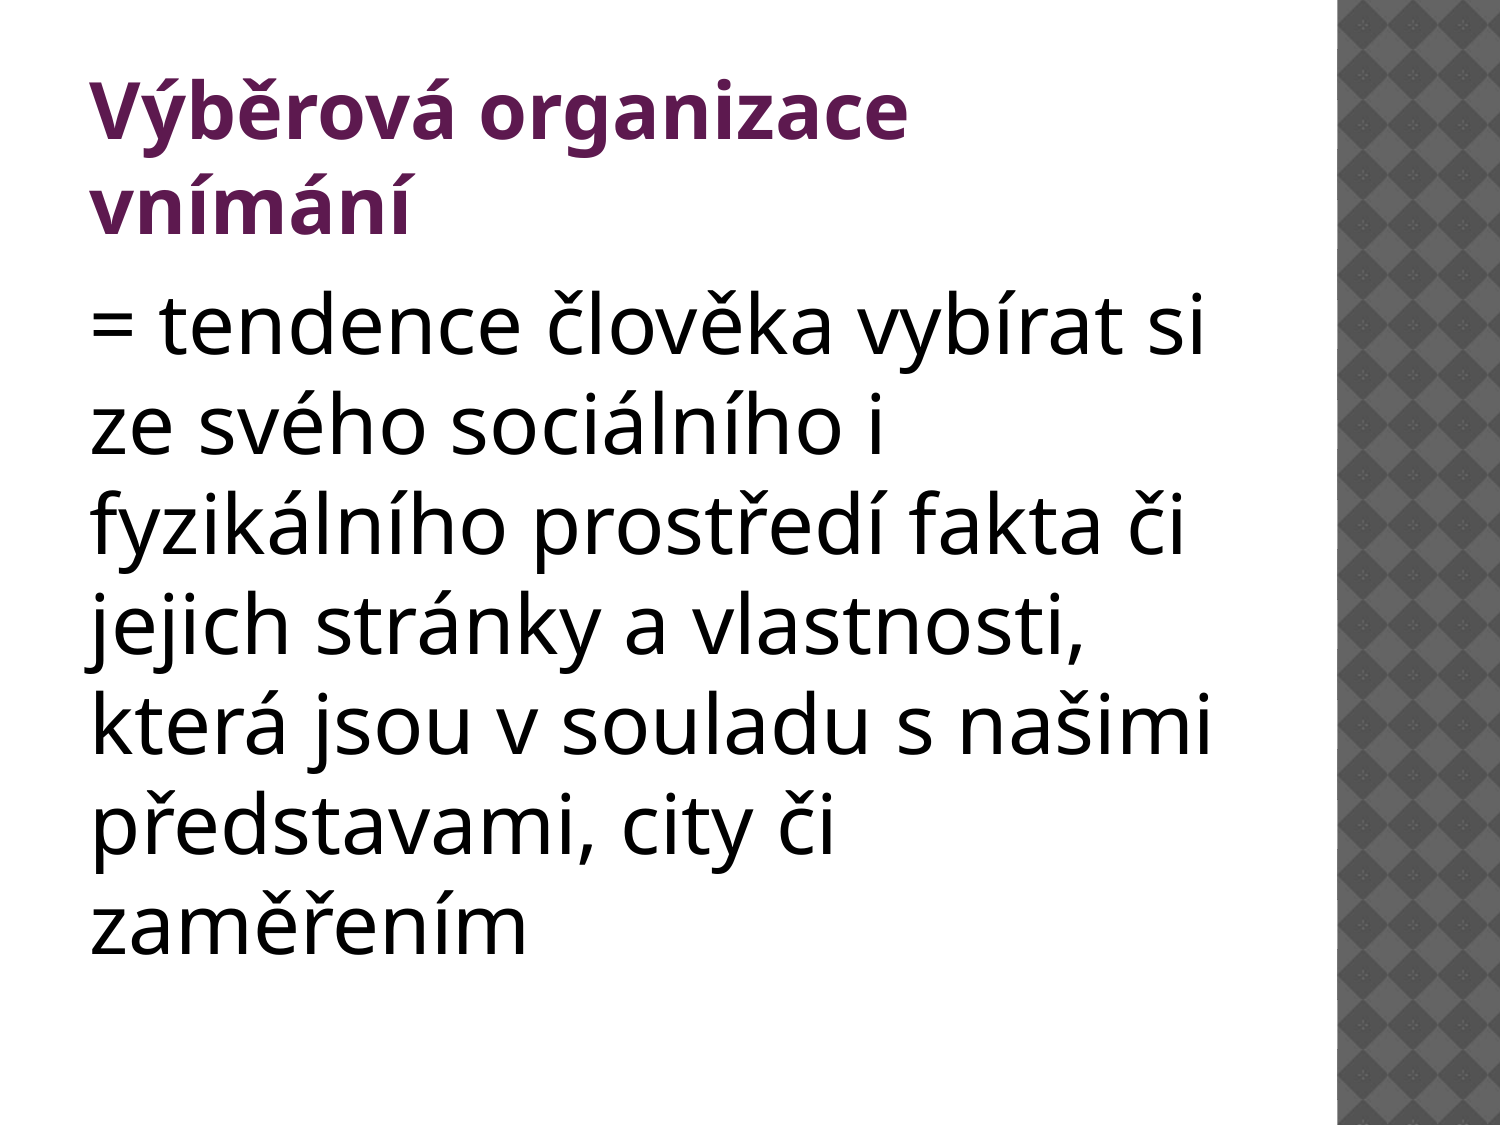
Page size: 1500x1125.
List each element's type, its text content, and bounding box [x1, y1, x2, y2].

picture [1337, 0, 1500, 1125]
title Výběrová organizace vnímání [75, 52, 1263, 240]
list = tendence člověka vybírat si ze svého sociálního i fyzikálního prostředí fakta či jejich stránky a vlastnosti, která jsou v souladu s našimi představami, city či zaměřením [75, 264, 1263, 1059]
